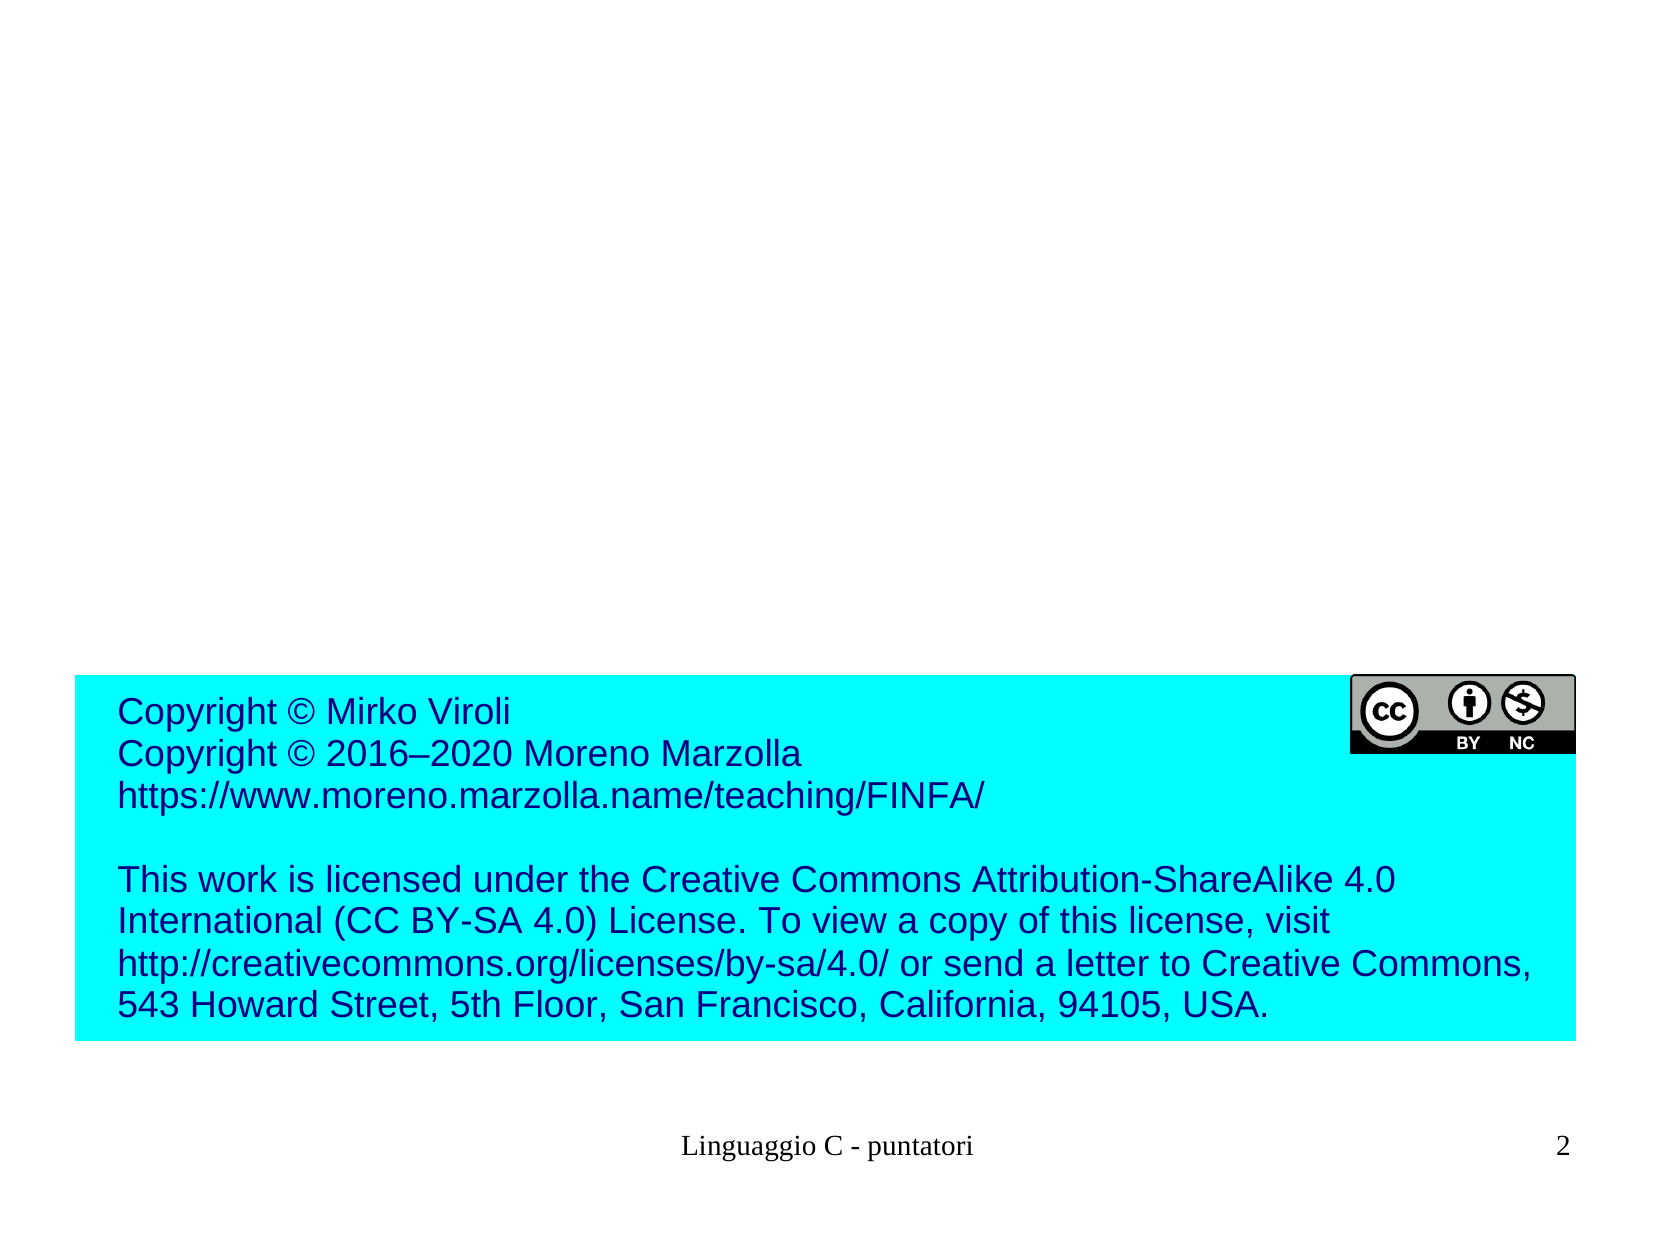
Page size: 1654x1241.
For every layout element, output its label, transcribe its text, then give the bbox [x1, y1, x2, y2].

picture [1350, 674, 1576, 754]
text_box Copyright © Mirko Viroli Copyright © 2016–2020 Moreno Marzolla https://www.moreno.marzolla.name/teaching/FINFA/ This work is licensed under the Creative Commons Attribution-ShareAlike 4.0 International (CC BY-SA 4.0) License. To view a copy of this license, visit http://creativecommons.org/licenses/by-sa/4.0/ or send a letter to Creative Commons, 543 Howard Street, 5th Floor, San Francisco, California, 94105, USA. [75, 675, 1576, 1041]
